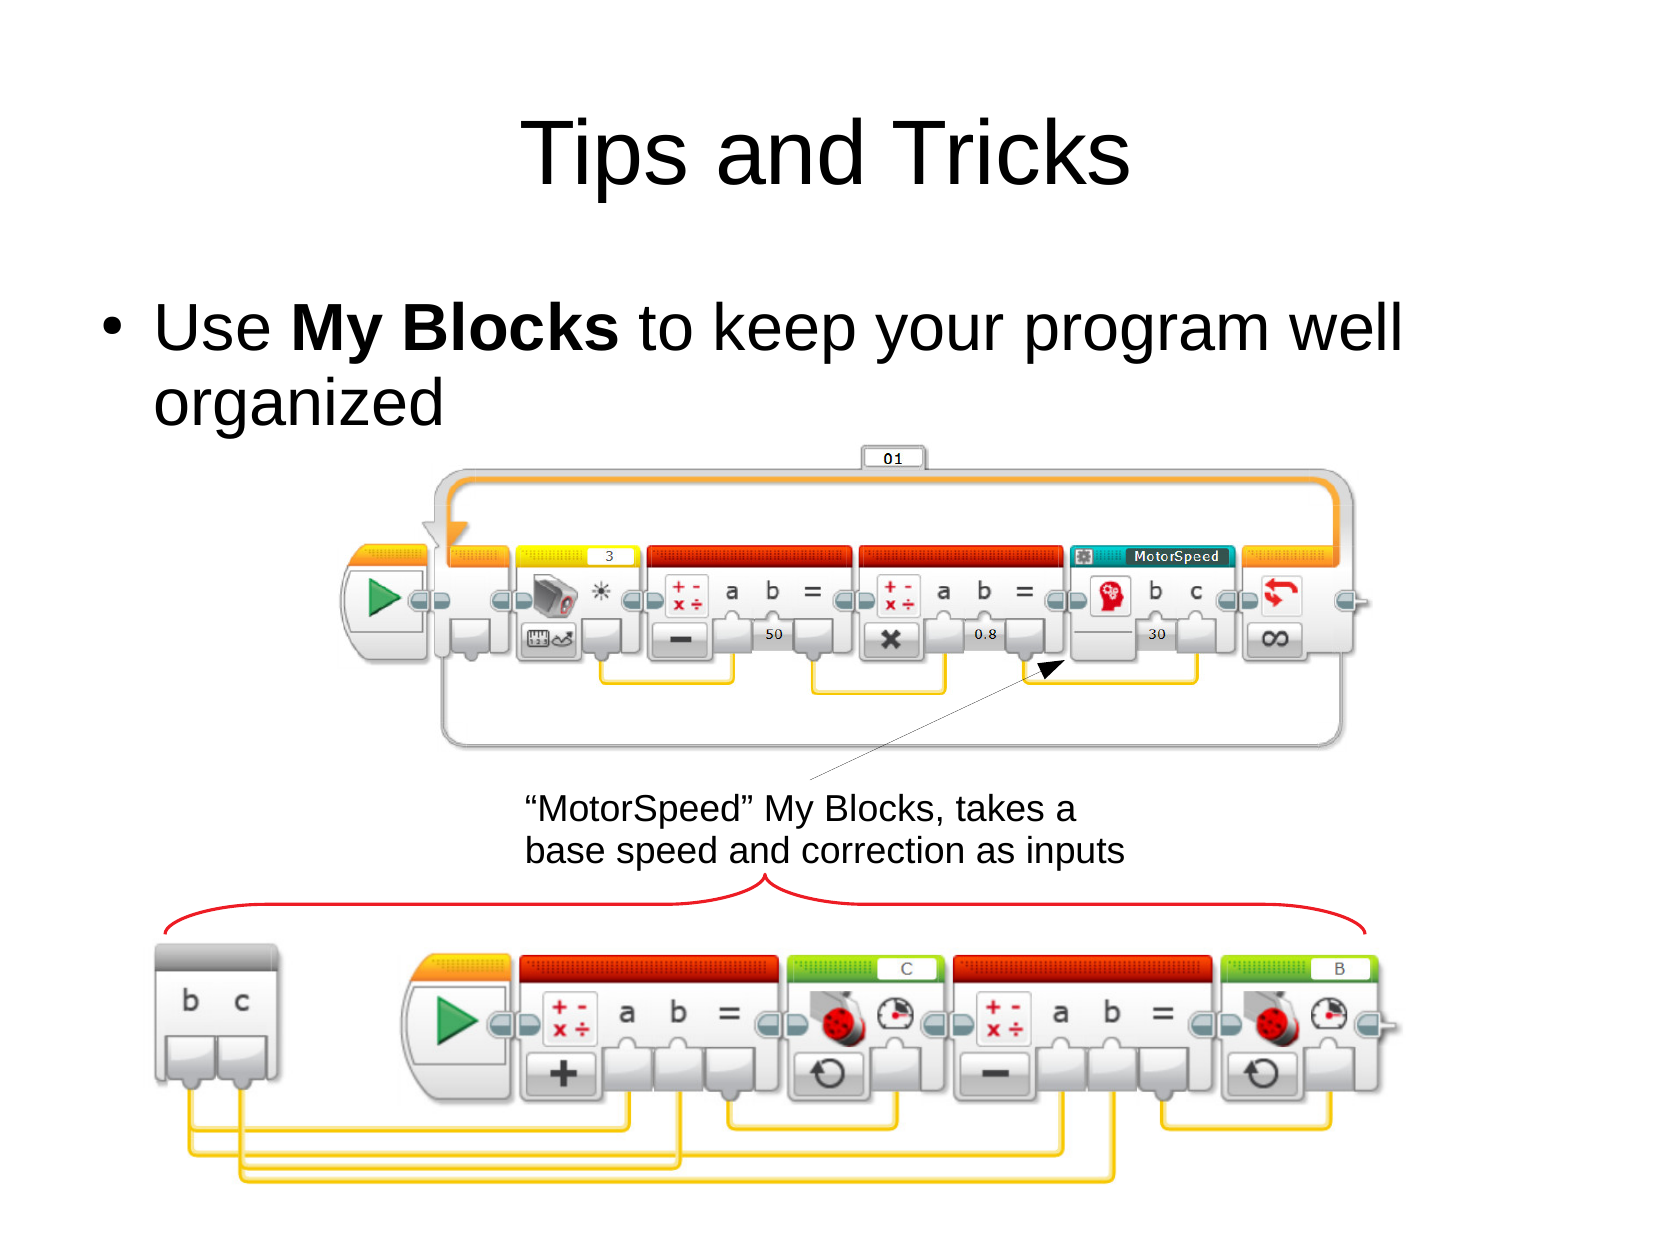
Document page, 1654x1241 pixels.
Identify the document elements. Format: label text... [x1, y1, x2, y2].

list Use My Blocks to keep your program well organized [82, 290, 1571, 1010]
picture [135, 1010, 1425, 1217]
text_box “MotorSpeed” My Blocks, takes a base speed and correction as inputs [510, 780, 1156, 963]
title Tips and Tricks [82, 49, 1571, 257]
